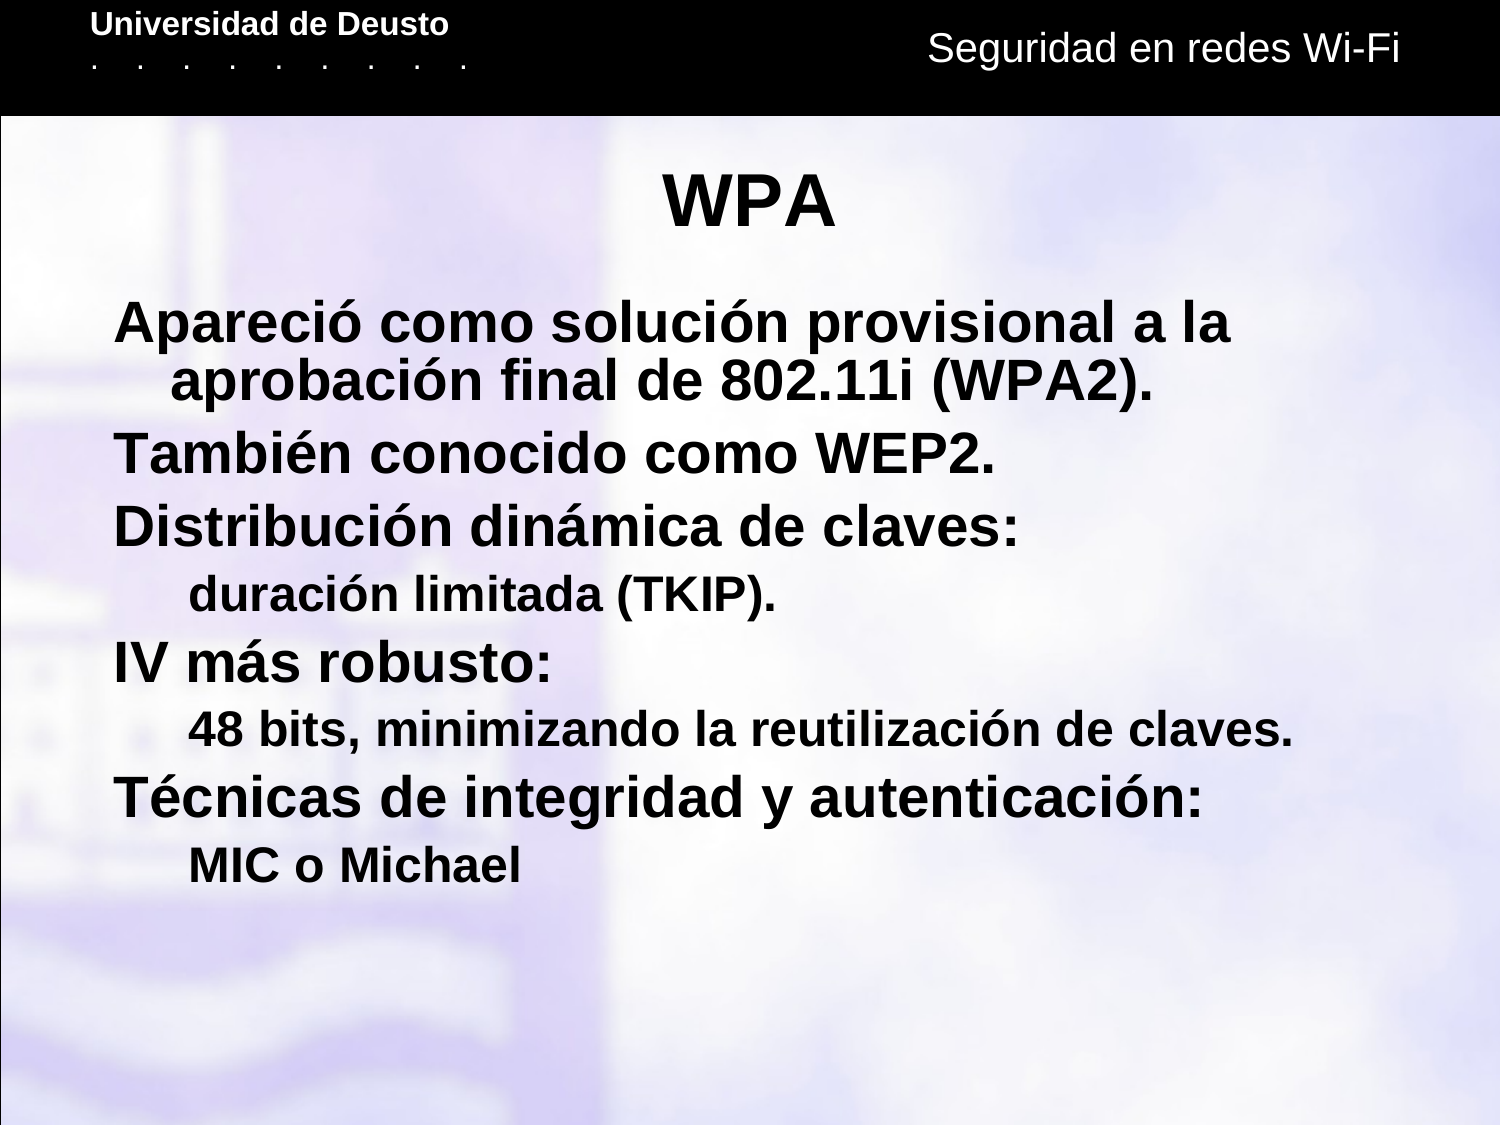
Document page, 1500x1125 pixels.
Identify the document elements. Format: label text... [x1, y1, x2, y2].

title WPA [112, 137, 1388, 263]
list Apareció como solución provisional a la aprobación final de 802.11i (WPA2). También conocido como WEP2. Distribución dinámica de claves: duración limitada (TKIP). IV más robusto: 48 bits, minimizando la reutilización de claves. Técnicas de integridad y autenticación: MIC o Michael [114, 295, 1390, 983]
picture [1, 116, 1500, 1125]
